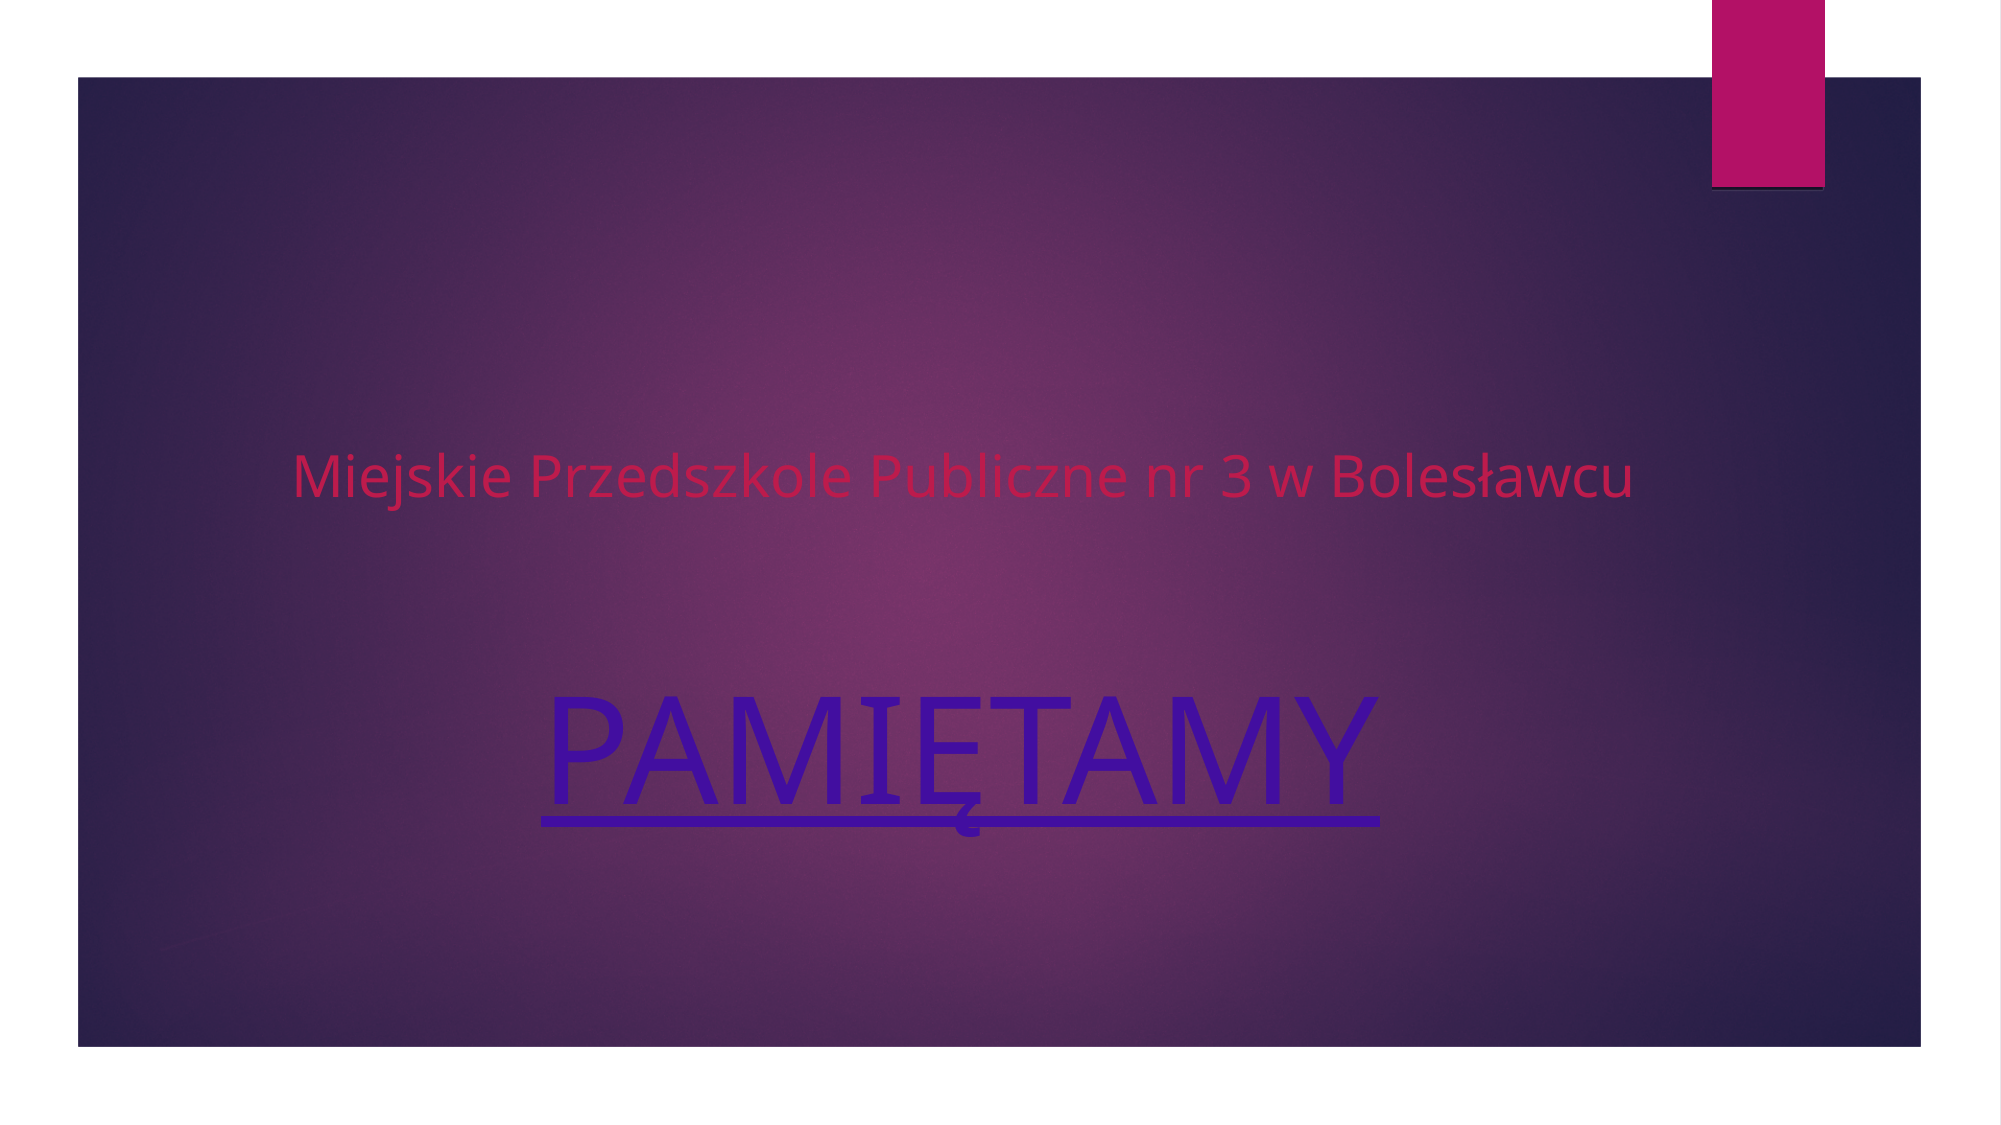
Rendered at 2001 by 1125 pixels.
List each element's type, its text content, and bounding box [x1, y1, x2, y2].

title Miejskie Przedszkole Publiczne nr 3 w Bolesławcu [276, 77, 1724, 517]
subtitle Pamiętamy [189, 646, 1770, 925]
